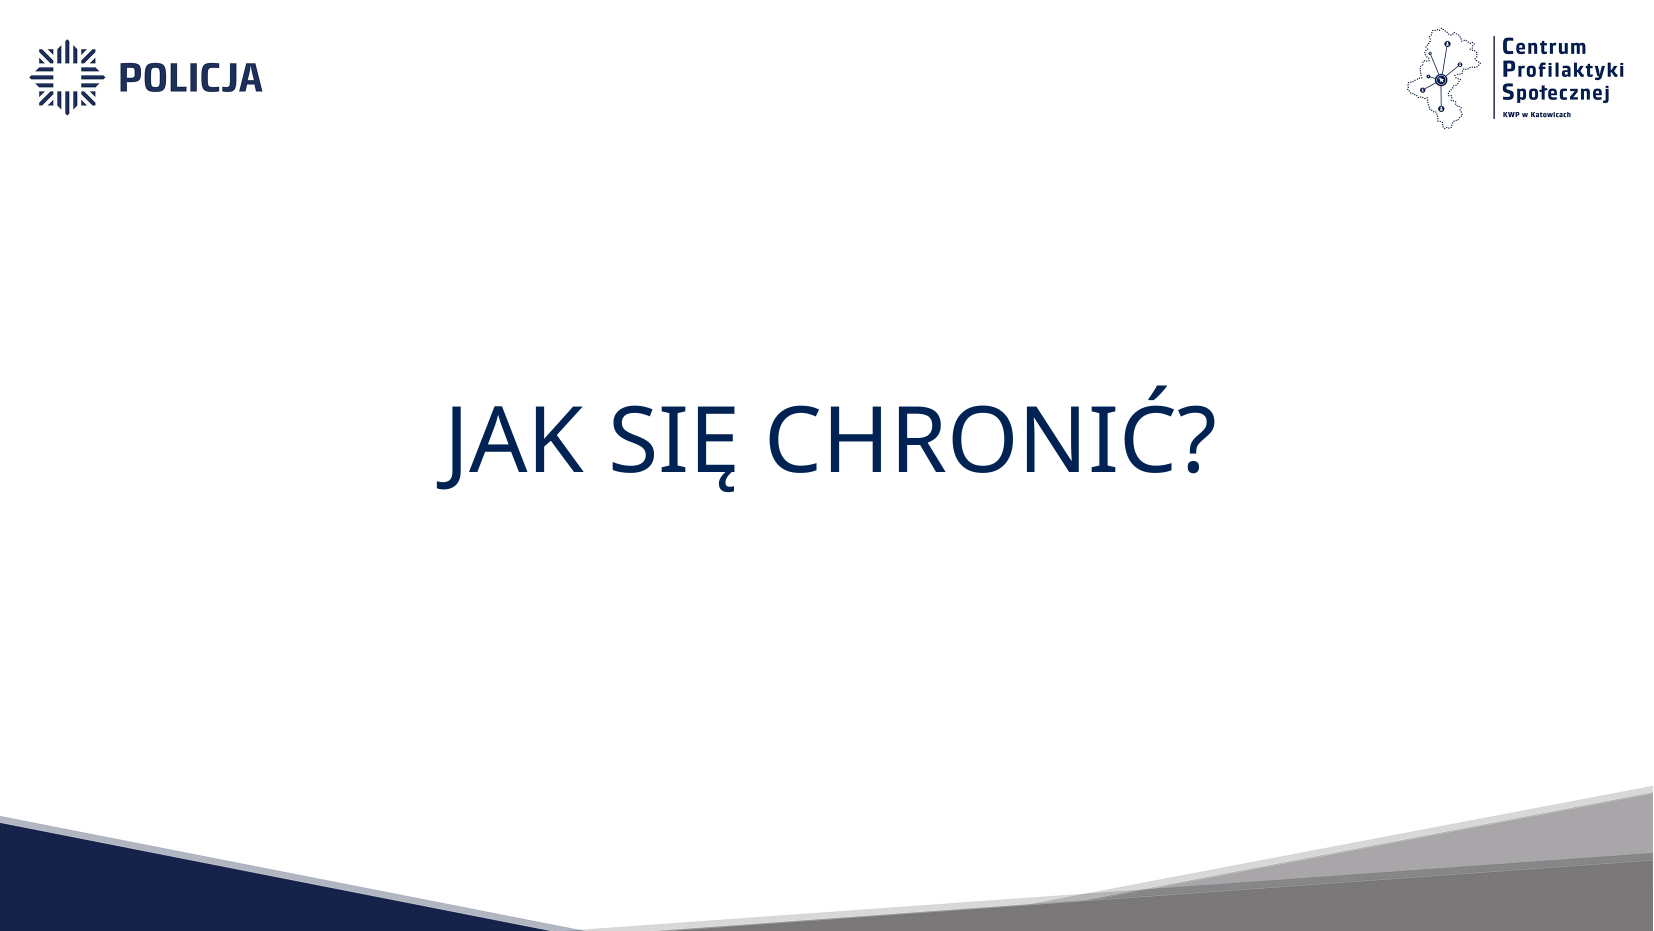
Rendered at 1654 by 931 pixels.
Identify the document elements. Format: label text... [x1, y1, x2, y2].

picture [0, 7, 1653, 931]
text_box JAK SIĘ CHRONIĆ? [63, 271, 1564, 602]
